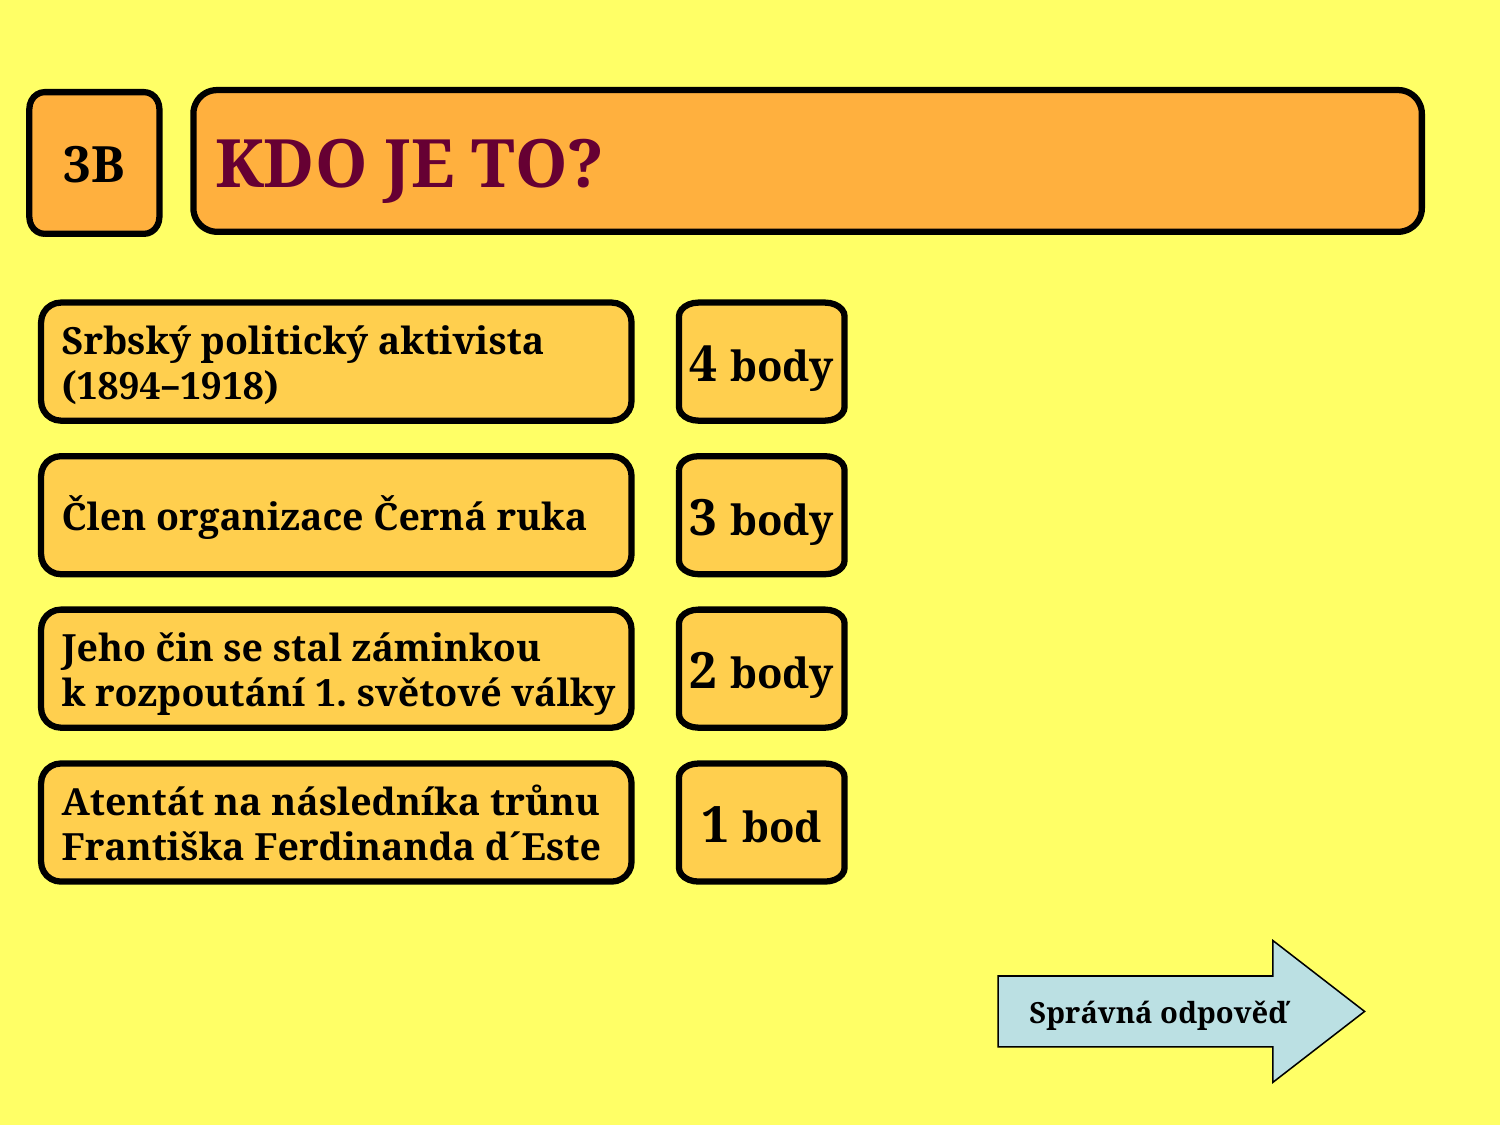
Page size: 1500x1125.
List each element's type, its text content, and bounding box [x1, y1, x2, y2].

text_box 4 body [678, 302, 845, 421]
text_box 4 body [27, 89, 162, 236]
text_box Jeho čin se stal záminkou k rozpoutání 1. světové války [41, 609, 632, 728]
text_box Správná odpověď [998, 940, 1365, 1083]
text_box 4 body [38, 300, 634, 423]
text_box 3B [29, 92, 160, 234]
text_box Atentát na následníka trůnu Františka Ferdinanda d´Este [41, 763, 632, 882]
text_box 4 body [191, 87, 1425, 234]
text_box 1 bod [678, 763, 845, 882]
text_box 2 body [678, 609, 845, 728]
text_box KDO JE TO? [193, 90, 1422, 232]
text_box Člen organizace Černá ruka [41, 456, 632, 575]
text_box 3 body [678, 456, 845, 575]
text_box 4 body [38, 454, 634, 577]
text_box 4 body [38, 607, 634, 730]
text_box 4 body [38, 761, 634, 884]
text_box Srbský politický aktivista (1894−1918) [41, 302, 632, 421]
